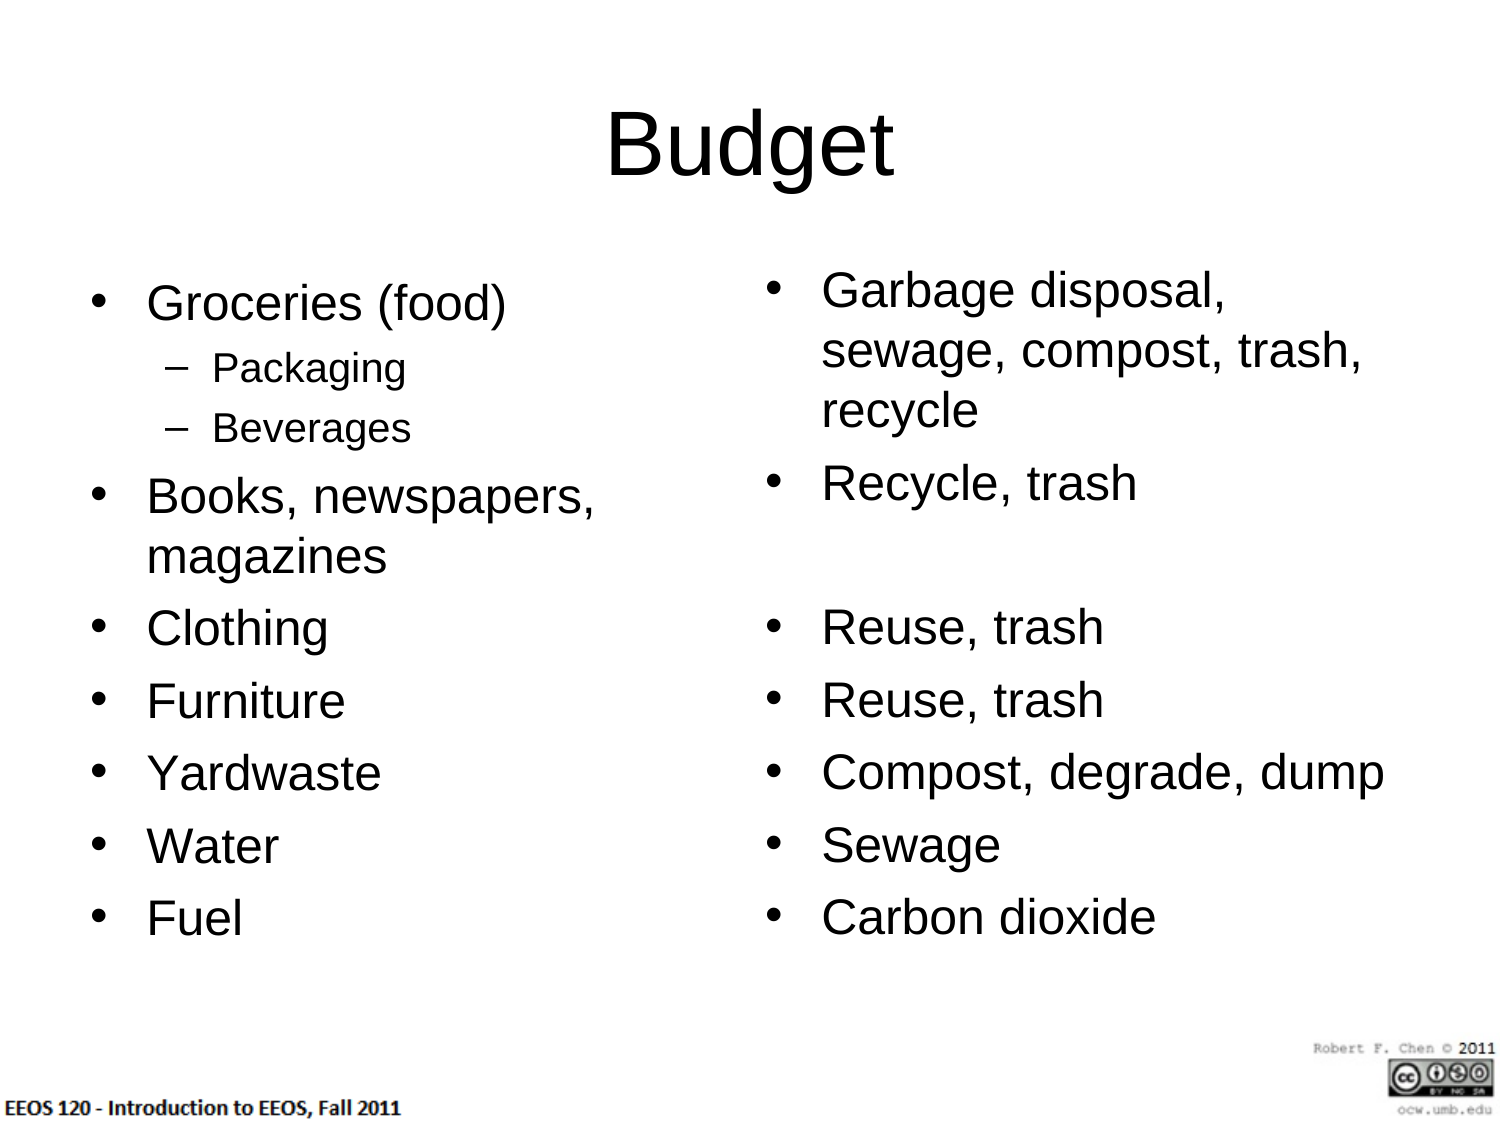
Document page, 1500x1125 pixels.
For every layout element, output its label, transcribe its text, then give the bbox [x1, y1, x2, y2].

picture [0, 1090, 406, 1125]
picture [1306, 1032, 1500, 1125]
list Garbage disposal, sewage, compost, trash, recycle Recycle, trash Reuse, trash Reuse, trash Compost, degrade, dump Sewage Carbon dioxide [750, 249, 1413, 1025]
title Budget [75, 45, 1426, 233]
list Groceries (food) Packaging Beverages Books, newspapers, magazines Clothing Furniture Yardwaste Water Fuel [75, 262, 738, 1026]
